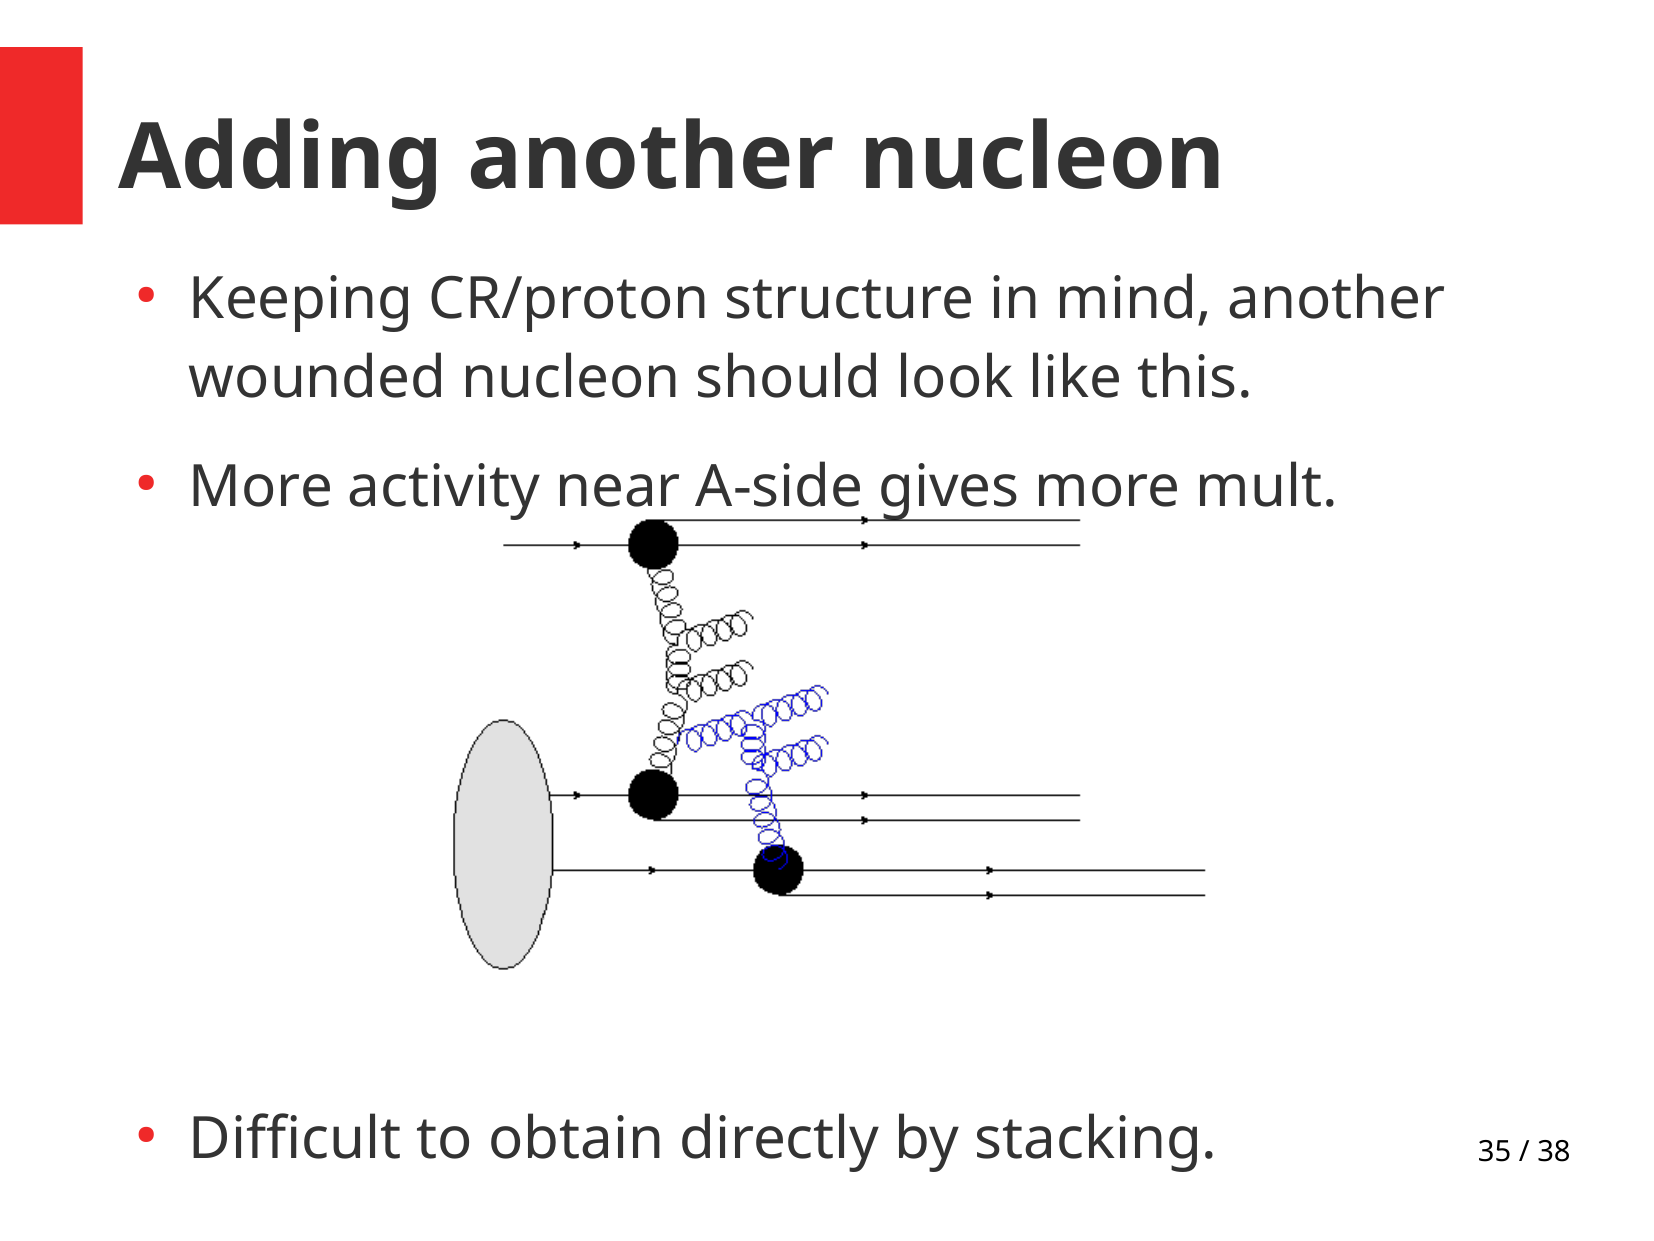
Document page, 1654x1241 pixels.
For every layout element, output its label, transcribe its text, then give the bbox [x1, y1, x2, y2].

title Adding another nucleon [118, 49, 1571, 257]
list Keeping CR/proton structure in mind, another wounded nucleon should look like this. More activity near A-side gives more mult. Difficult to obtain directly by stacking. [118, 256, 1536, 1111]
picture [452, 515, 1207, 974]
